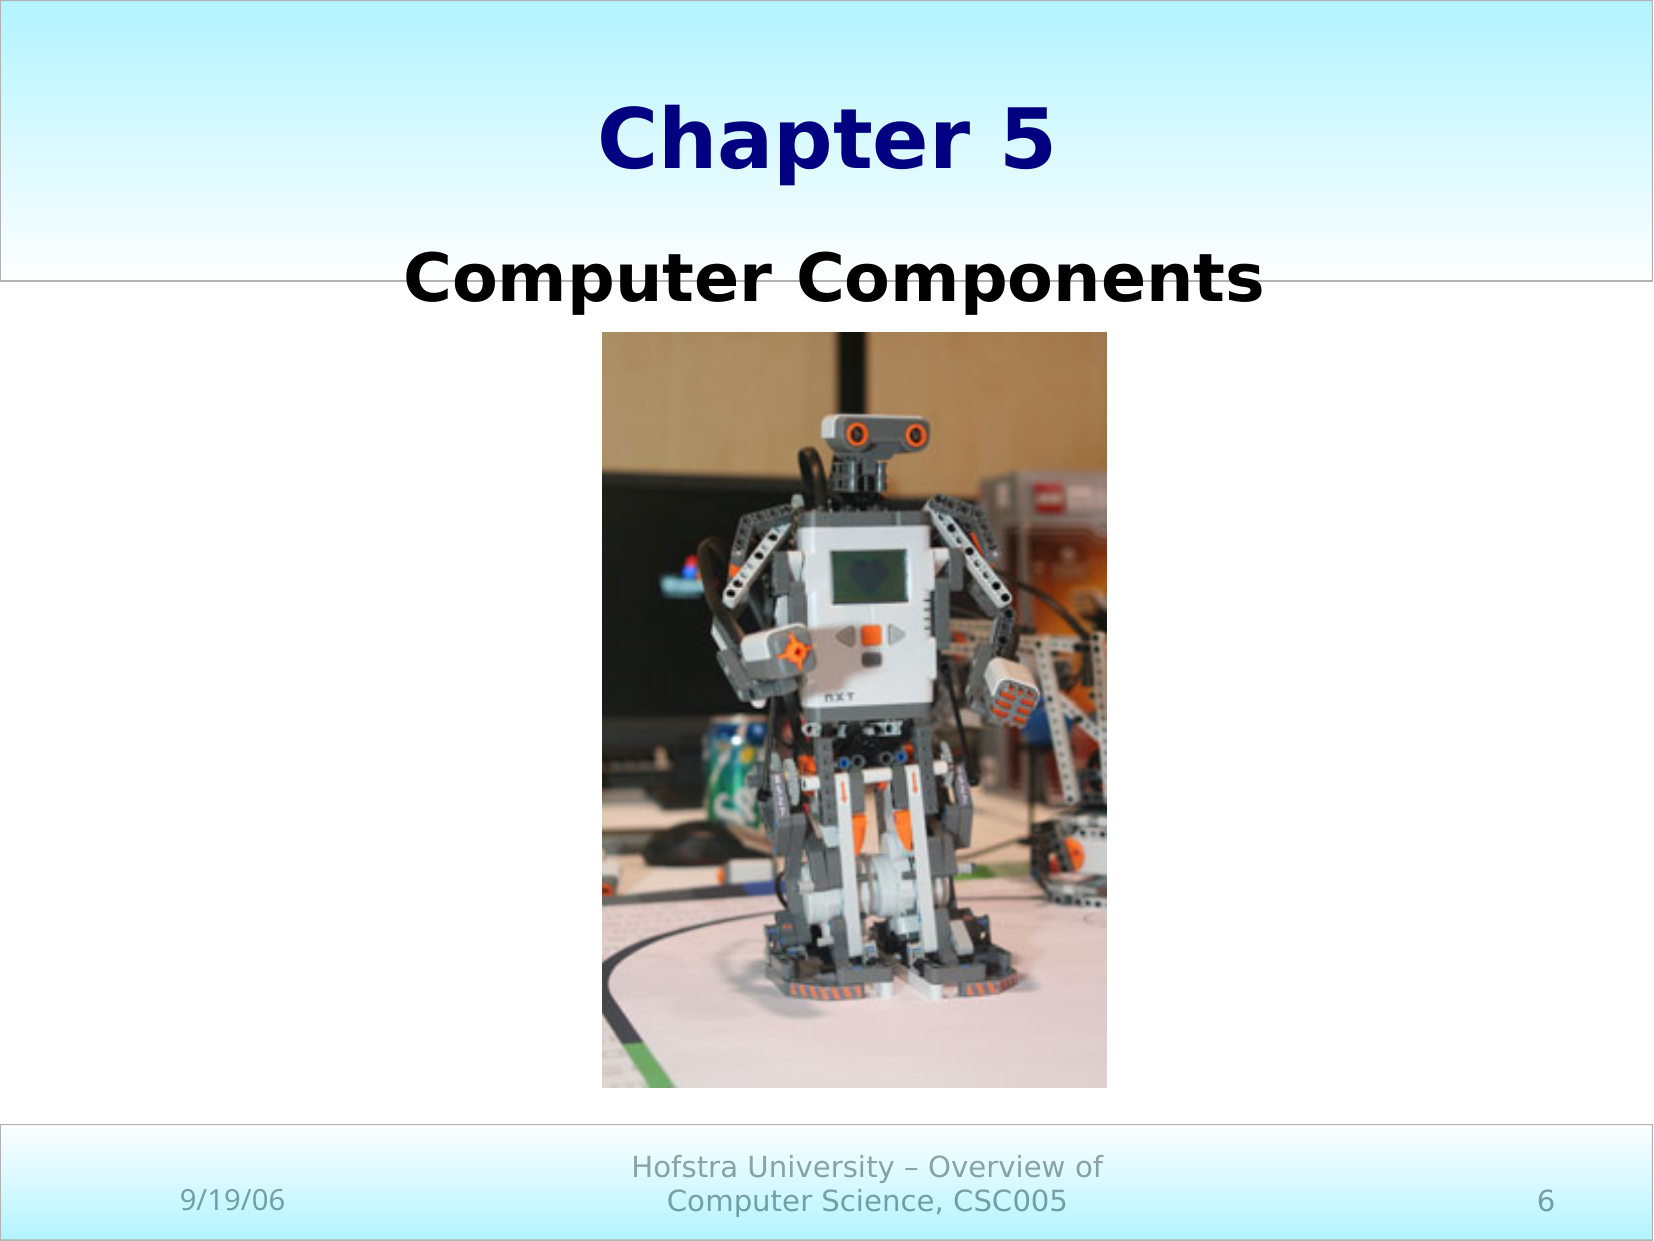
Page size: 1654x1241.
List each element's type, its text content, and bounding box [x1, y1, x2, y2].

title Chapter 5 [78, 77, 1576, 203]
subtitle Computer Components [95, 191, 1501, 366]
picture [602, 332, 1107, 1088]
